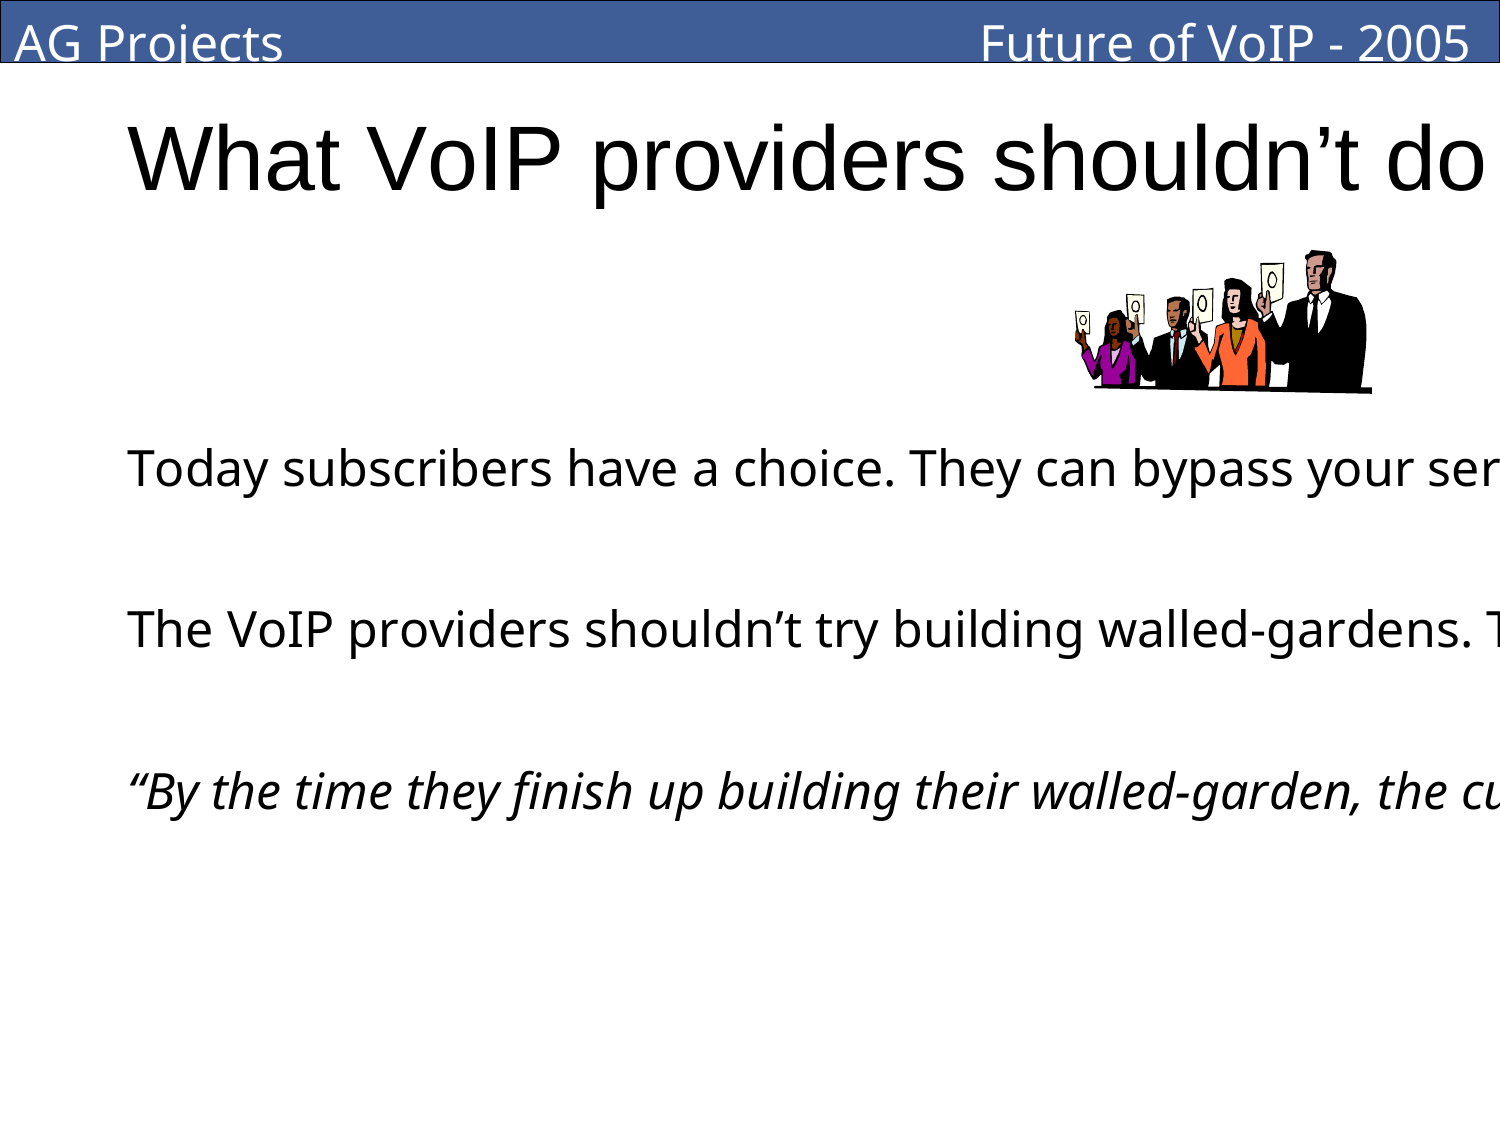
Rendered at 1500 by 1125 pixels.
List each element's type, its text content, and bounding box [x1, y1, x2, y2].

picture [1074, 249, 1374, 394]
text_box What VoIP providers shouldn’t do [112, 99, 1388, 288]
text_box Today subscribers have a choice. They can bypass your service starting with their dual-mode phone. You cannot compete against your own customers (Richard Stastny) The VoIP providers shouldn’t try building walled-gardens. They are expensive to build and it’s hard to keep your customers inside them. “By the time they finish up building their walled-garden, the customers will be safe outside.” [112, 425, 1424, 1083]
